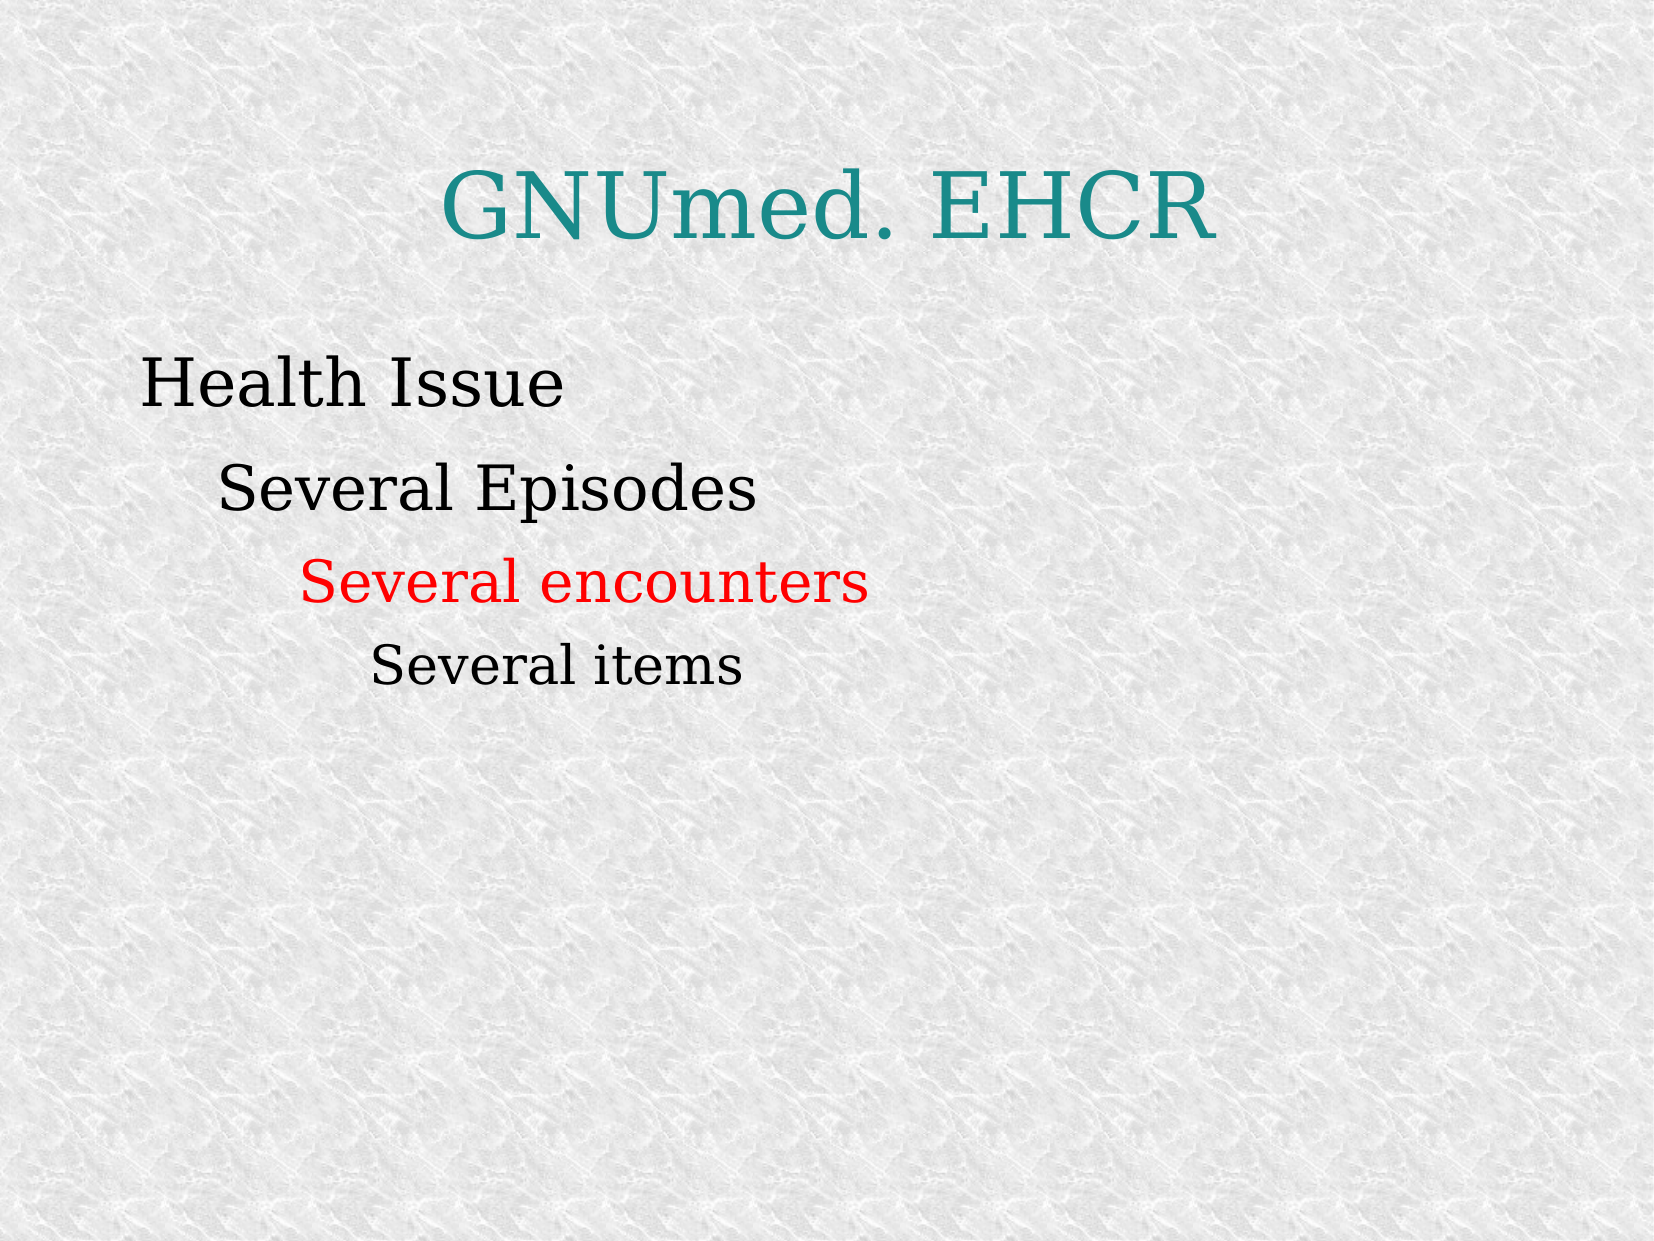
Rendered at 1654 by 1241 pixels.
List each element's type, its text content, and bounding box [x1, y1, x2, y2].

picture [0, 0, 1654, 1241]
list Health Issue Several Episodes Several encounters Several items [121, 344, 1534, 1127]
title GNUmed. EHCR [121, 102, 1534, 311]
